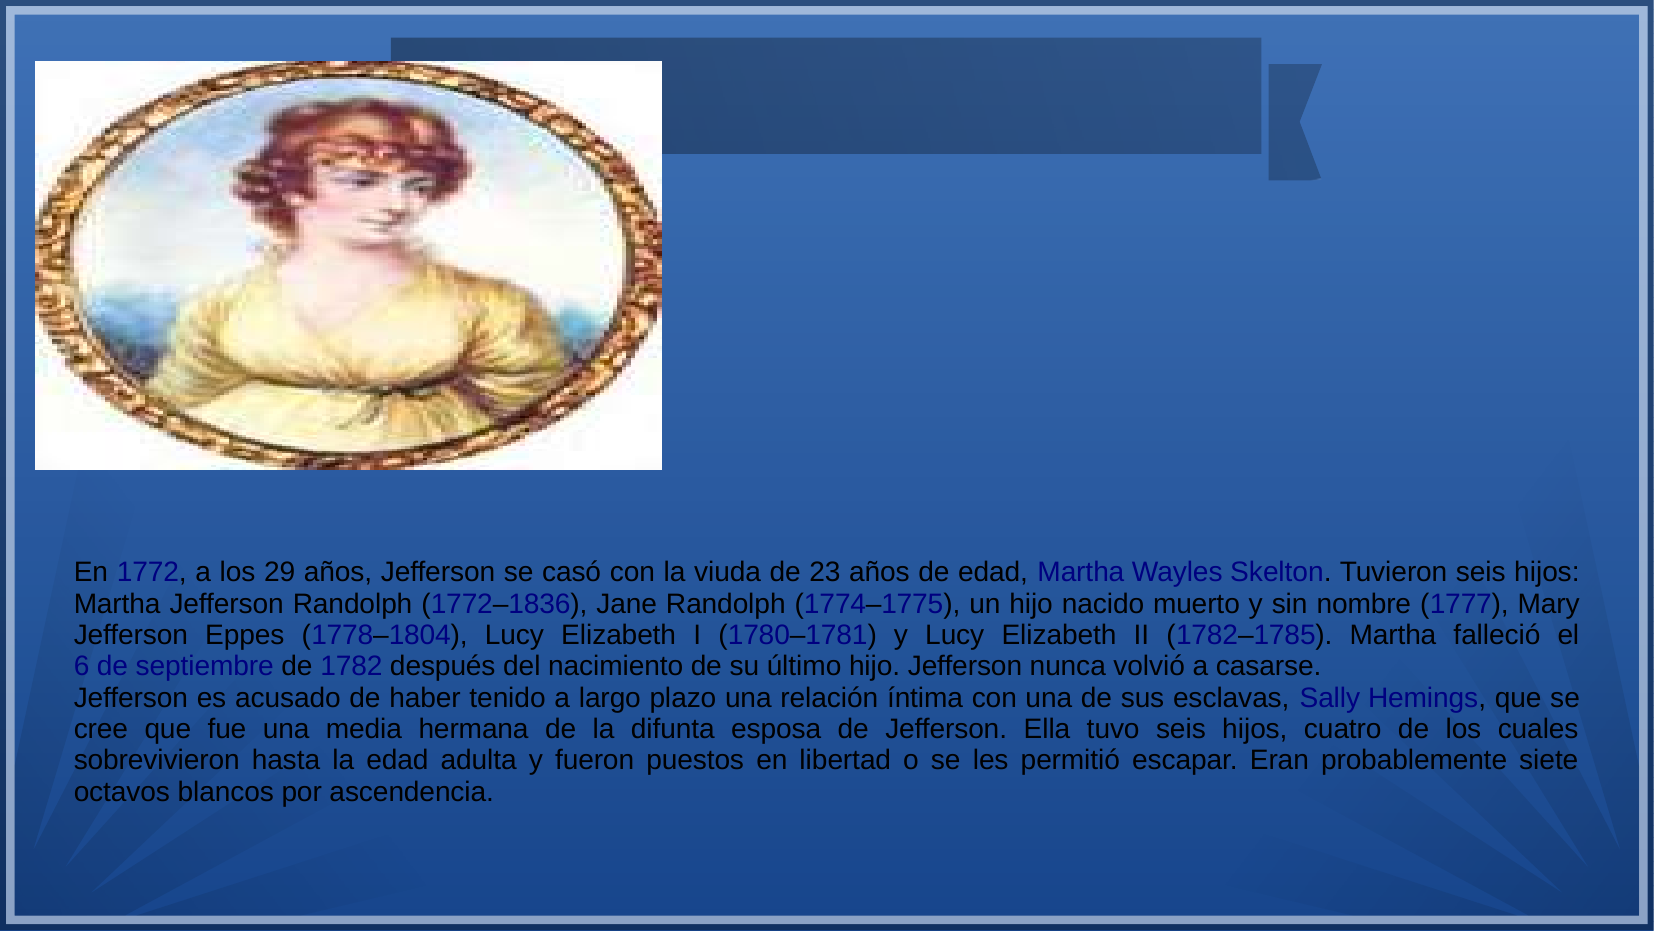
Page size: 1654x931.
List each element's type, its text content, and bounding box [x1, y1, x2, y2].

picture [35, 61, 662, 470]
text_box En 1772, a los 29 años, Jefferson se casó con la viuda de 23 años de edad, Martha Wayles Skelton. Tuvieron seis hijos: Martha Jefferson Randolph (1772–1836), Jane Randolph (1774–1775), un hijo nacido muerto y sin nombre (1777), Mary Jefferson Eppes (1778–1804), Lucy Elizabeth I (1780–1781) y Lucy Elizabeth II (1782–1785). Martha falleció el 6 de septiembre de 1782 después del nacimiento de su último hijo. Jefferson nunca volvió a casarse. Jefferson es acusado de haber tenido a largo plazo una relación íntima con una de sus esclavas, Sally Hemings, que se cree que fue una media hermana de la difunta esposa de Jefferson. Ella tuvo seis hijos, cuatro de los cuales sobrevivieron hasta la edad adulta y fueron puestos en libertad o se les permitió escapar. Eran probablemente siete octavos blancos por ascendencia. [59, 549, 1595, 907]
